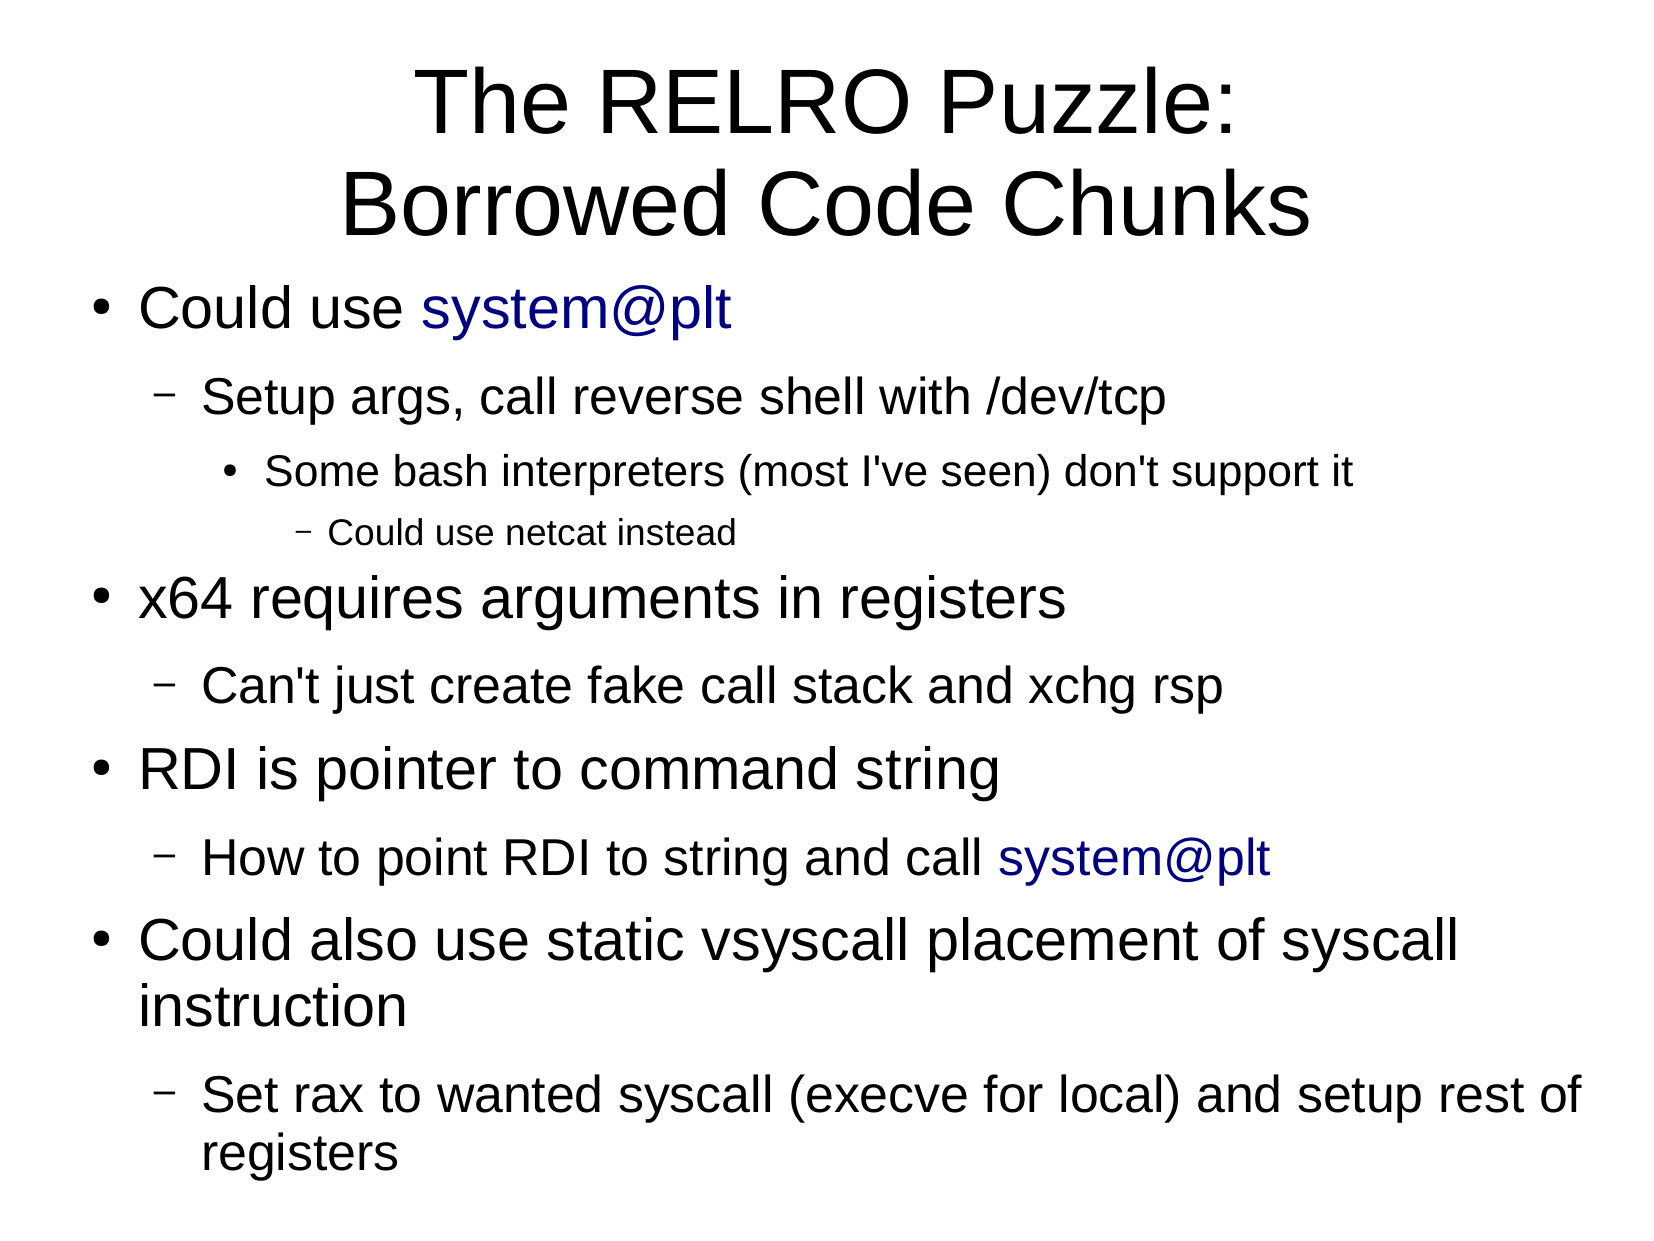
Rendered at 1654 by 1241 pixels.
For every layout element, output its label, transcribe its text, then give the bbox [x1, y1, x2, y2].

list Could use system@plt Setup args, call reverse shell with /dev/tcp Some bash interpreters (most I've seen) don't support it Could use netcat instead x64 requires arguments in registers Can't just create fake call stack and xchg rsp RDI is pointer to command string How to point RDI to string and call system@plt Could also use static vsyscall placement of syscall instruction Set rax to wanted syscall (execve for local) and setup rest of registers [75, 275, 1613, 1186]
title The RELRO Puzzle: Borrowed Code Chunks [82, 49, 1571, 257]
